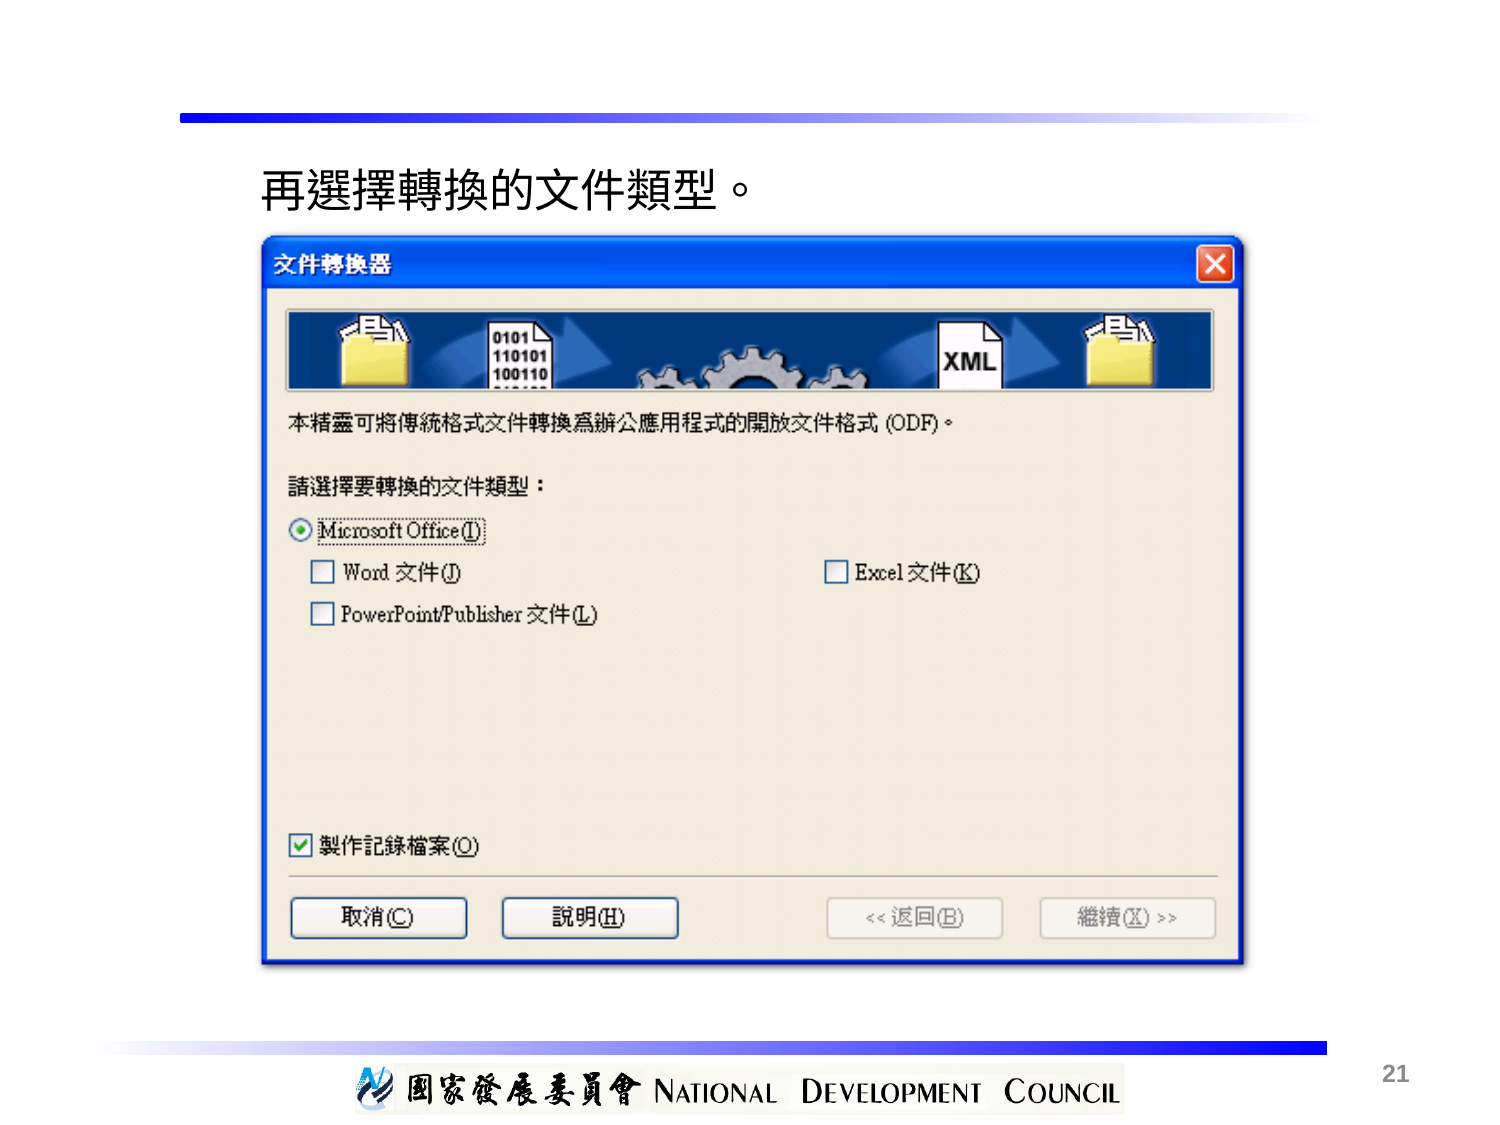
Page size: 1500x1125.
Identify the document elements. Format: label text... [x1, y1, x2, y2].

picture [251, 225, 1255, 977]
picture [355, 1063, 1125, 1115]
text_box 再選擇轉換的文件類型。 [245, 147, 890, 218]
